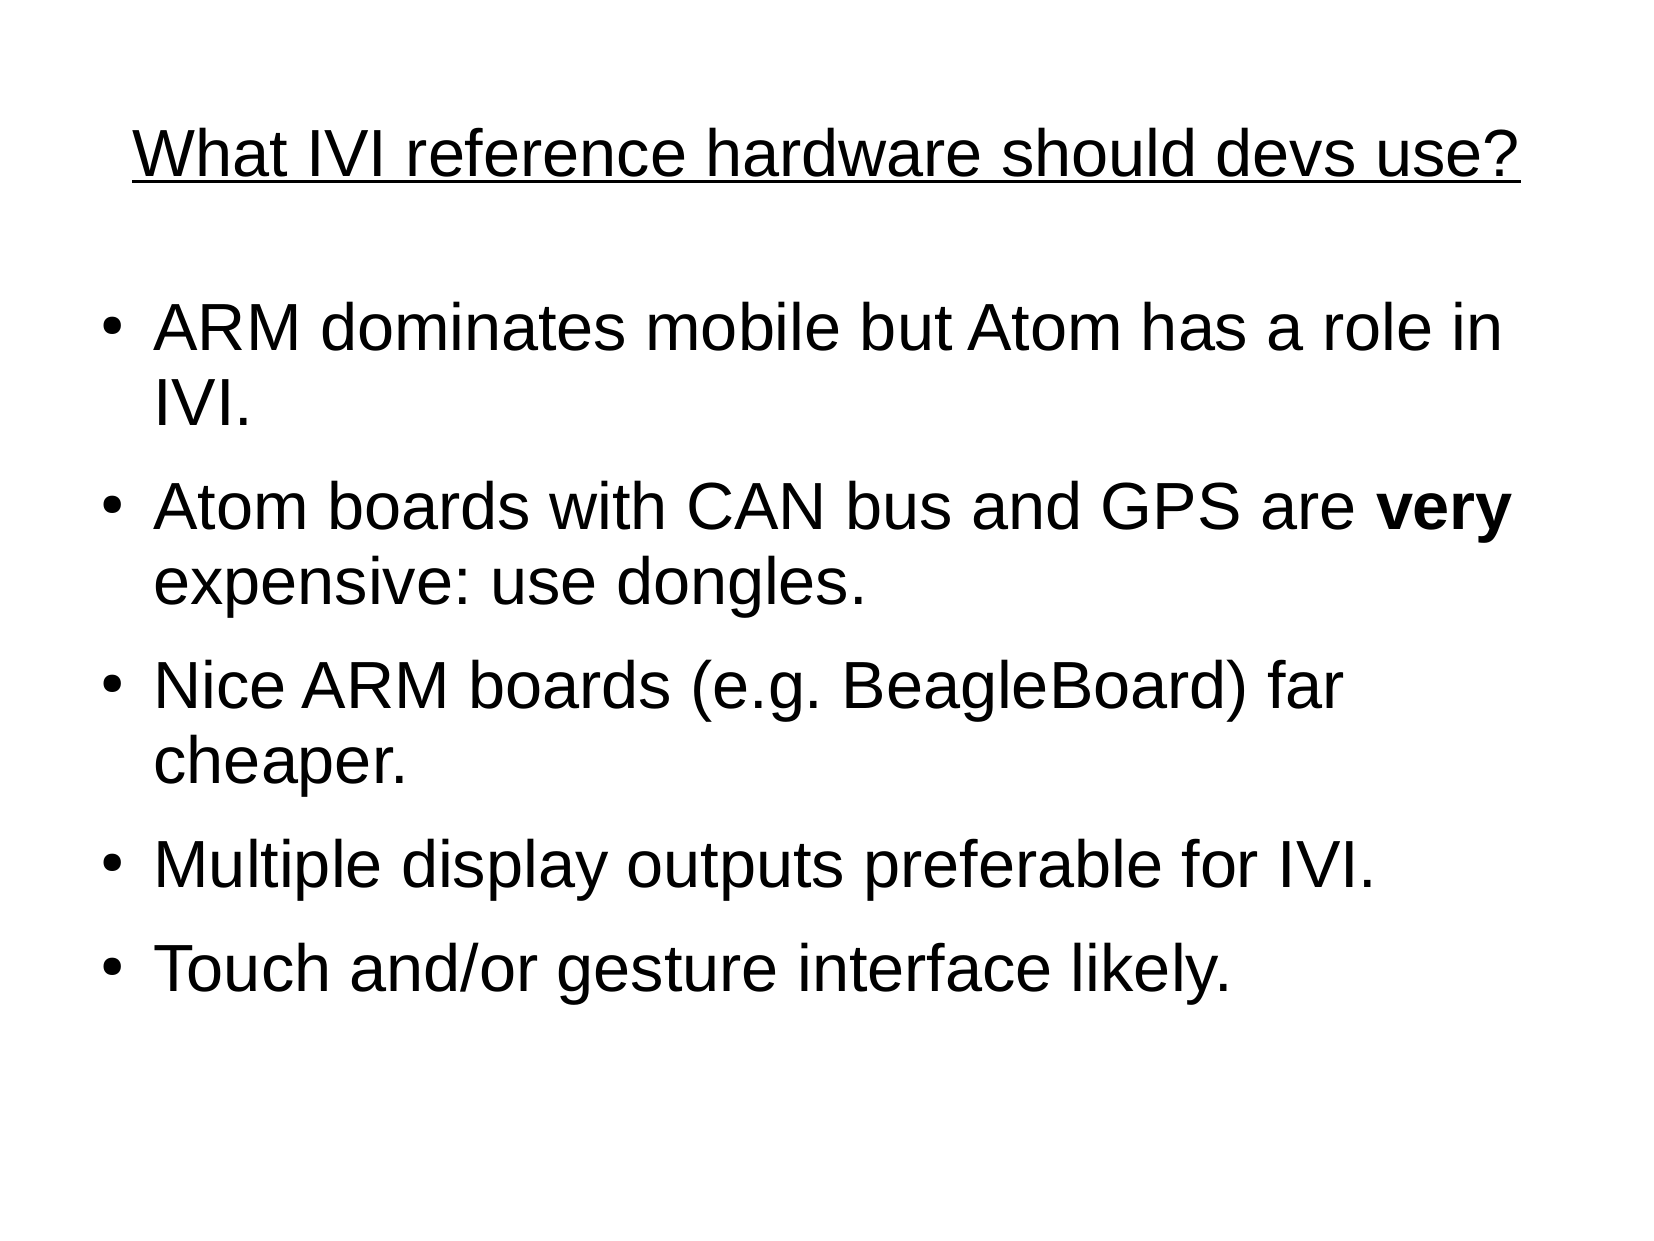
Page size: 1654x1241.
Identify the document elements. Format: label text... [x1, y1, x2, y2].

title What IVI reference hardware should devs use? [82, 49, 1571, 257]
list ARM dominates mobile but Atom has a role in IVI. Atom boards with CAN bus and GPS are very expensive: use dongles. Nice ARM boards (e.g. BeagleBoard) far cheaper. Multiple display outputs preferable for IVI. Touch and/or gesture interface likely. [82, 290, 1571, 1109]
